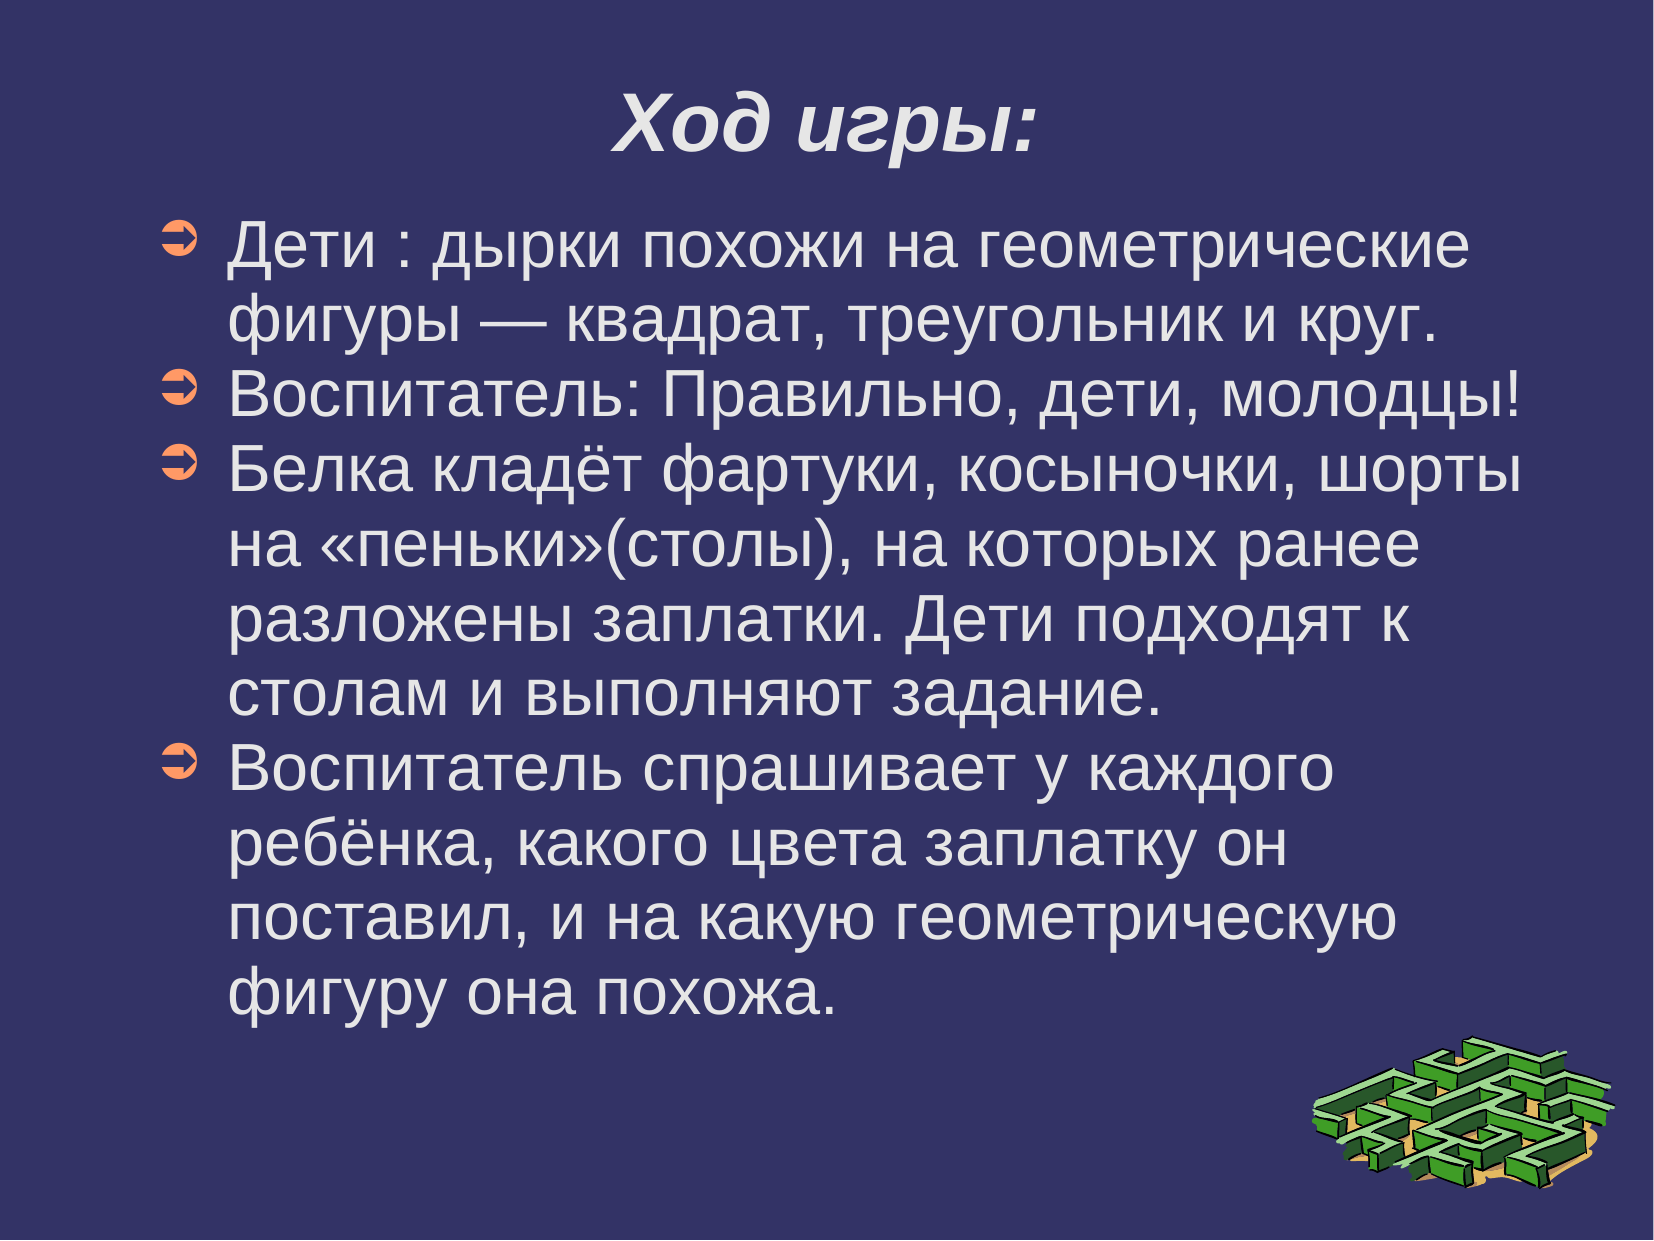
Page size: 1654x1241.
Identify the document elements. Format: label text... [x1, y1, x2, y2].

title Ход игры: [121, 26, 1534, 219]
list Дети : дырки похожи на геометрические фигуры — квадрат, треугольник и круг. Воспитатель: Правильно, дети, молодцы! Белка кладёт фартуки, косыночки, шорты на «пеньки»(столы), на которых ранее разложены заплатки. Дети подходят к столам и выполняют задание. Воспитатель спрашивает у каждого ребёнка, какого цвета заплатку он поставил, и на какую геометрическую фигуру она похожа. [144, 206, 1536, 1030]
